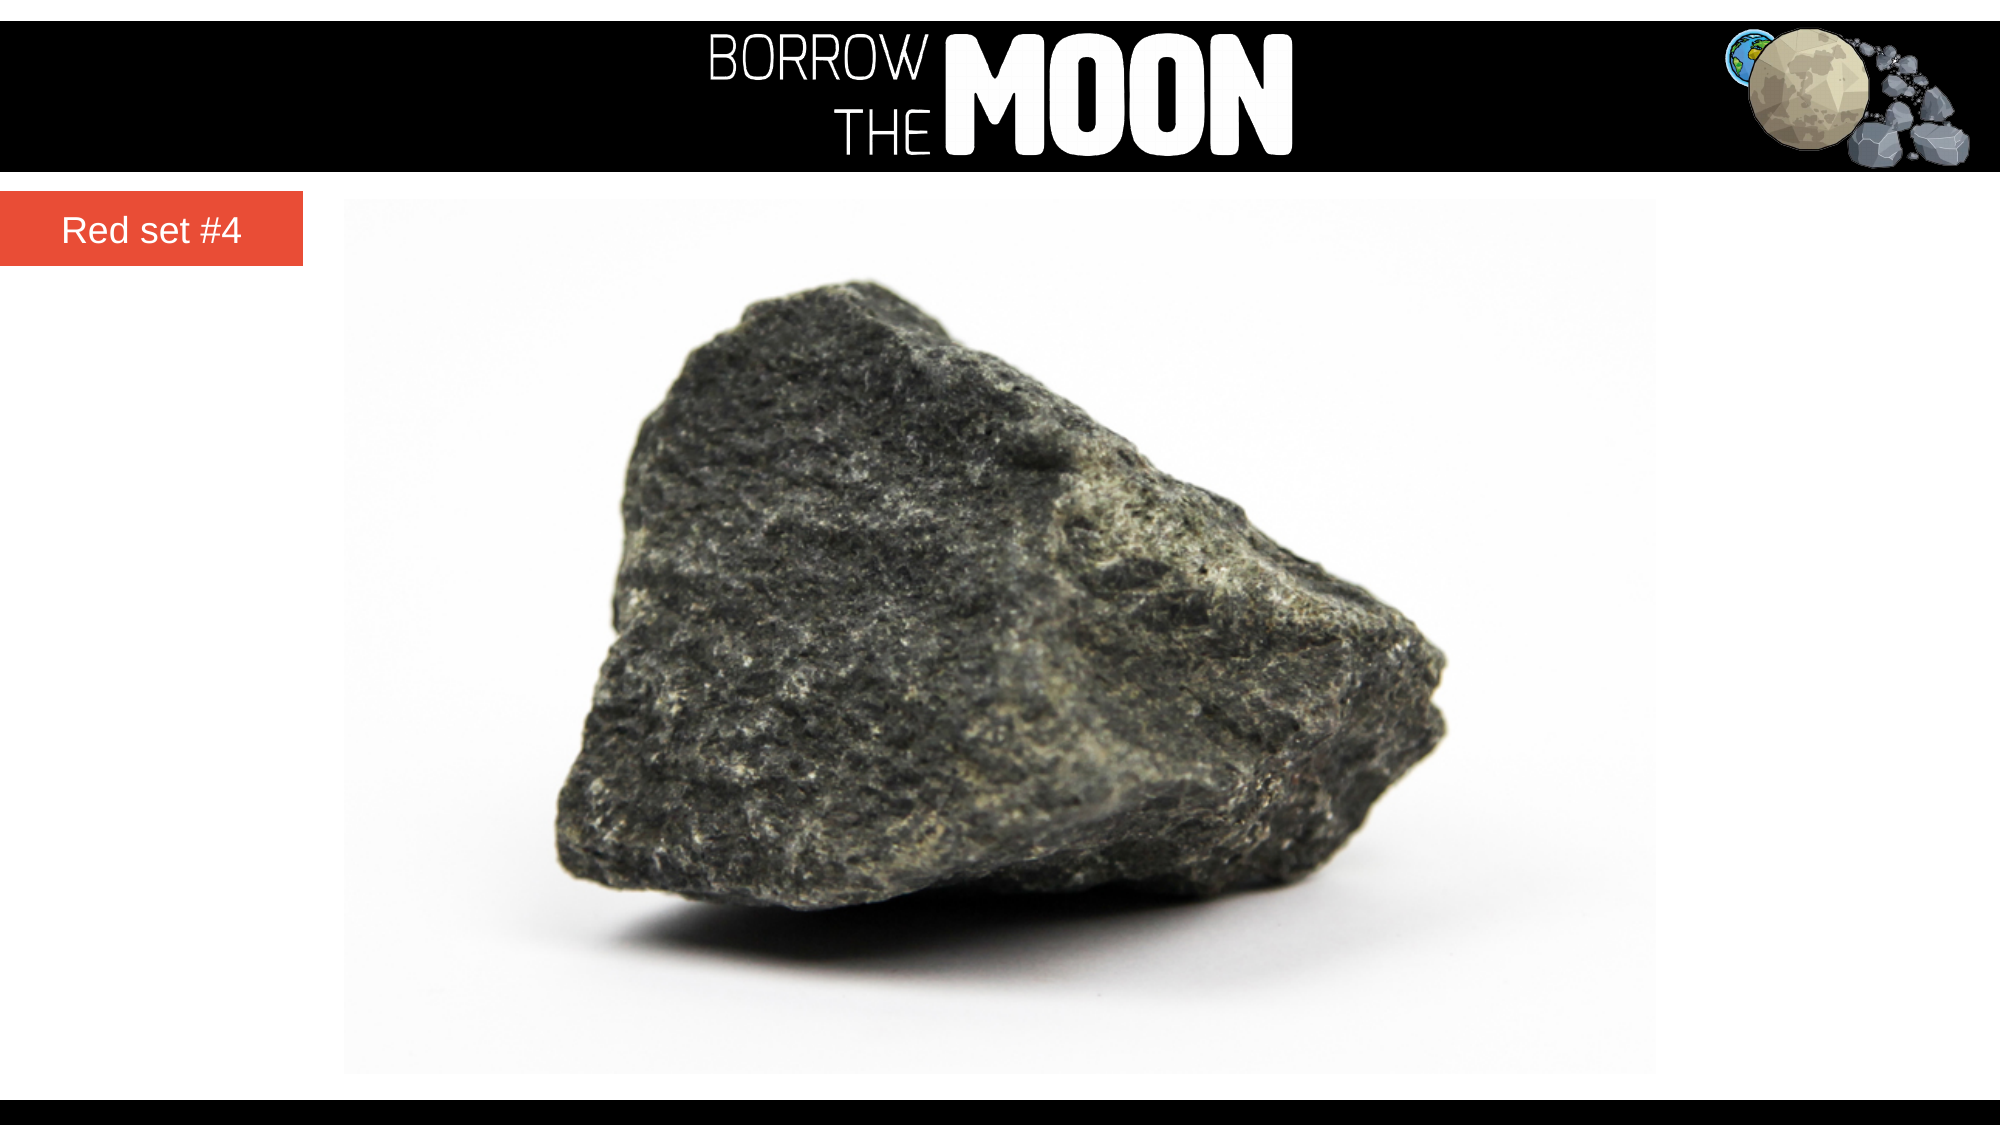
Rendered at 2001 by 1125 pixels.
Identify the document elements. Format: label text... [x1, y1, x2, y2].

text_box Red set #4 [0, 191, 303, 266]
picture [344, 199, 1656, 1074]
